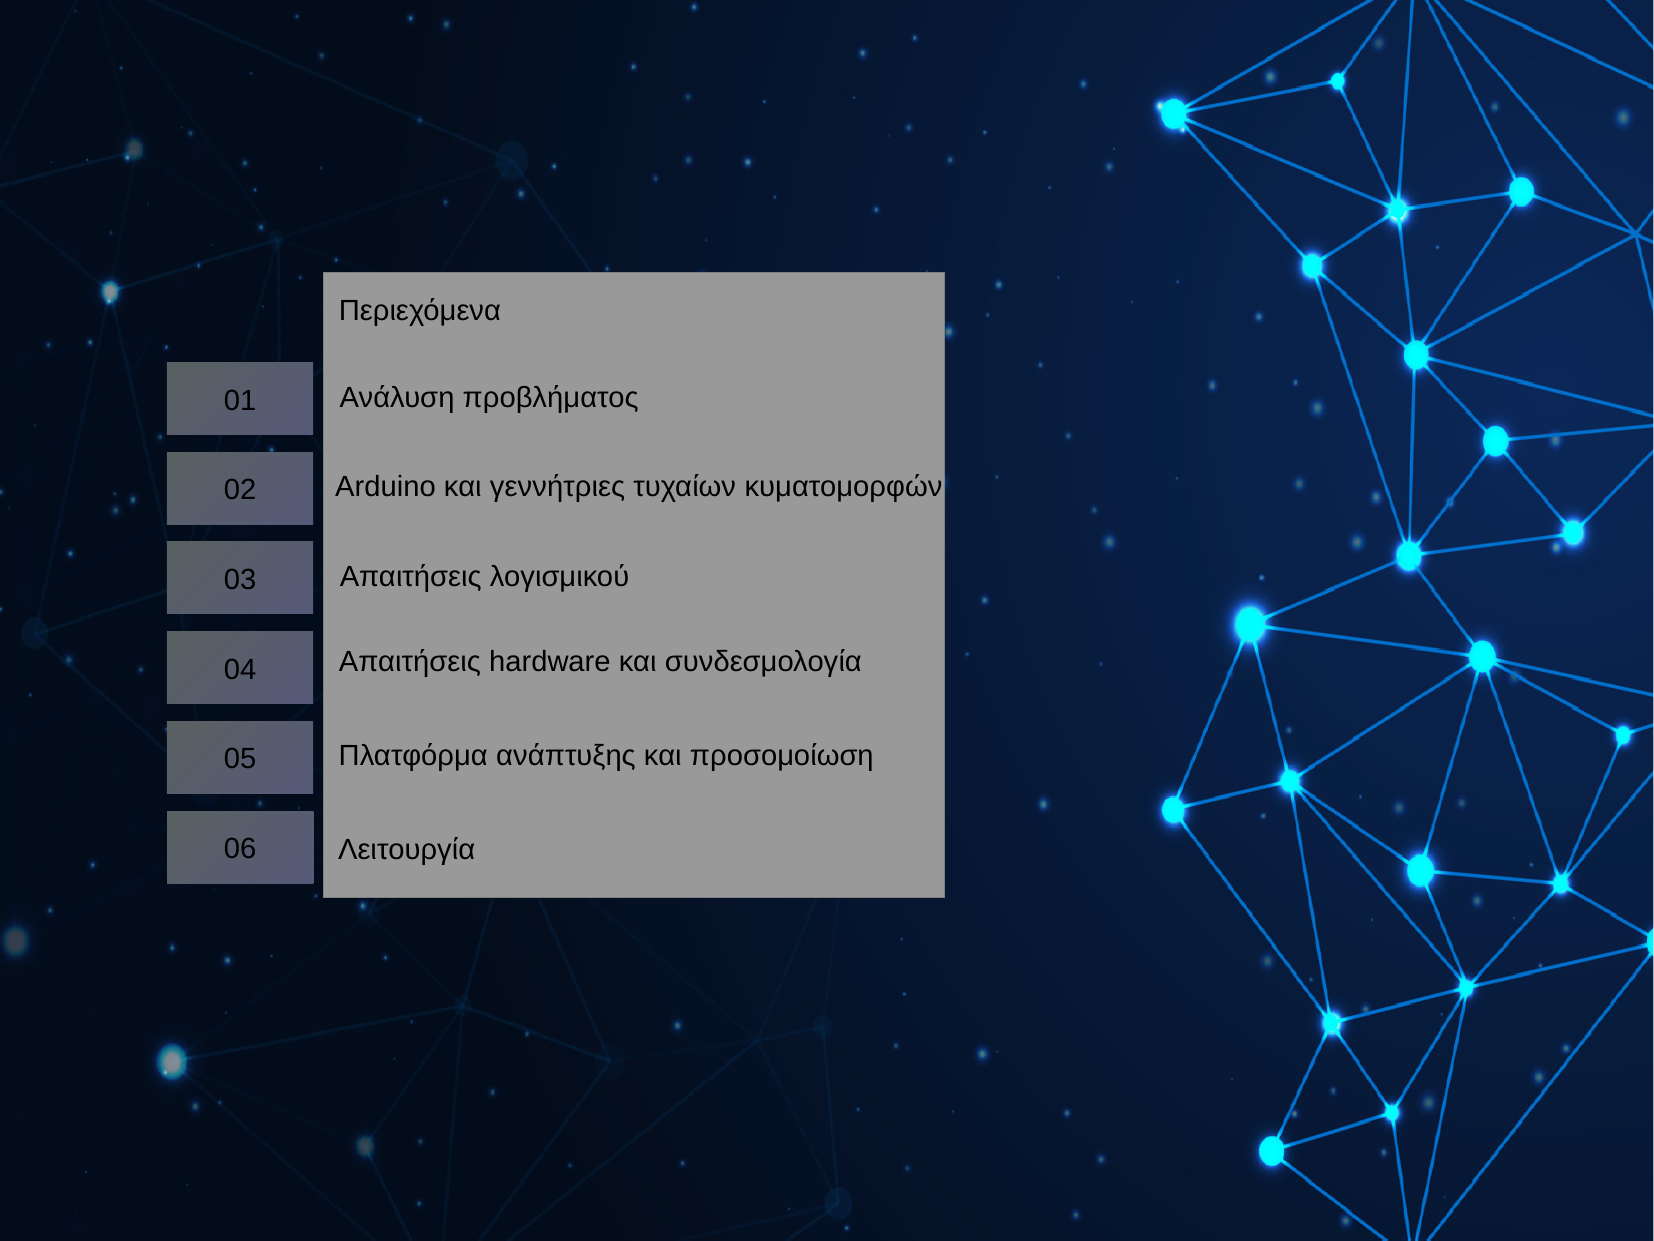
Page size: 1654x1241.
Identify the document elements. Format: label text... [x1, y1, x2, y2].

text_box Arduino και γεννήτριες τυχαίων κυματομορφών [315, 452, 963, 547]
text_box Απαιτήσεις hardware και συνδεσμολογία [264, 627, 938, 722]
title 04 [166, 631, 314, 704]
text_box [323, 272, 945, 452]
title 05 [166, 721, 314, 794]
text_box Λειτουργία [323, 815, 654, 910]
title 06 [167, 811, 314, 884]
title 01 [166, 362, 314, 435]
picture [0, 0, 1654, 1241]
title Περιεχόμενα [314, 276, 526, 355]
text_box [654, 547, 945, 898]
title 03 [166, 541, 314, 614]
text_box Ανάλυση προβλήματος [299, 363, 680, 458]
text_box Απαιτήσεις λογισμικού [323, 547, 654, 636]
text_box Πλατφόρμα ανάπτυξης και προσομοίωση [323, 721, 891, 816]
title 02 [166, 452, 314, 525]
